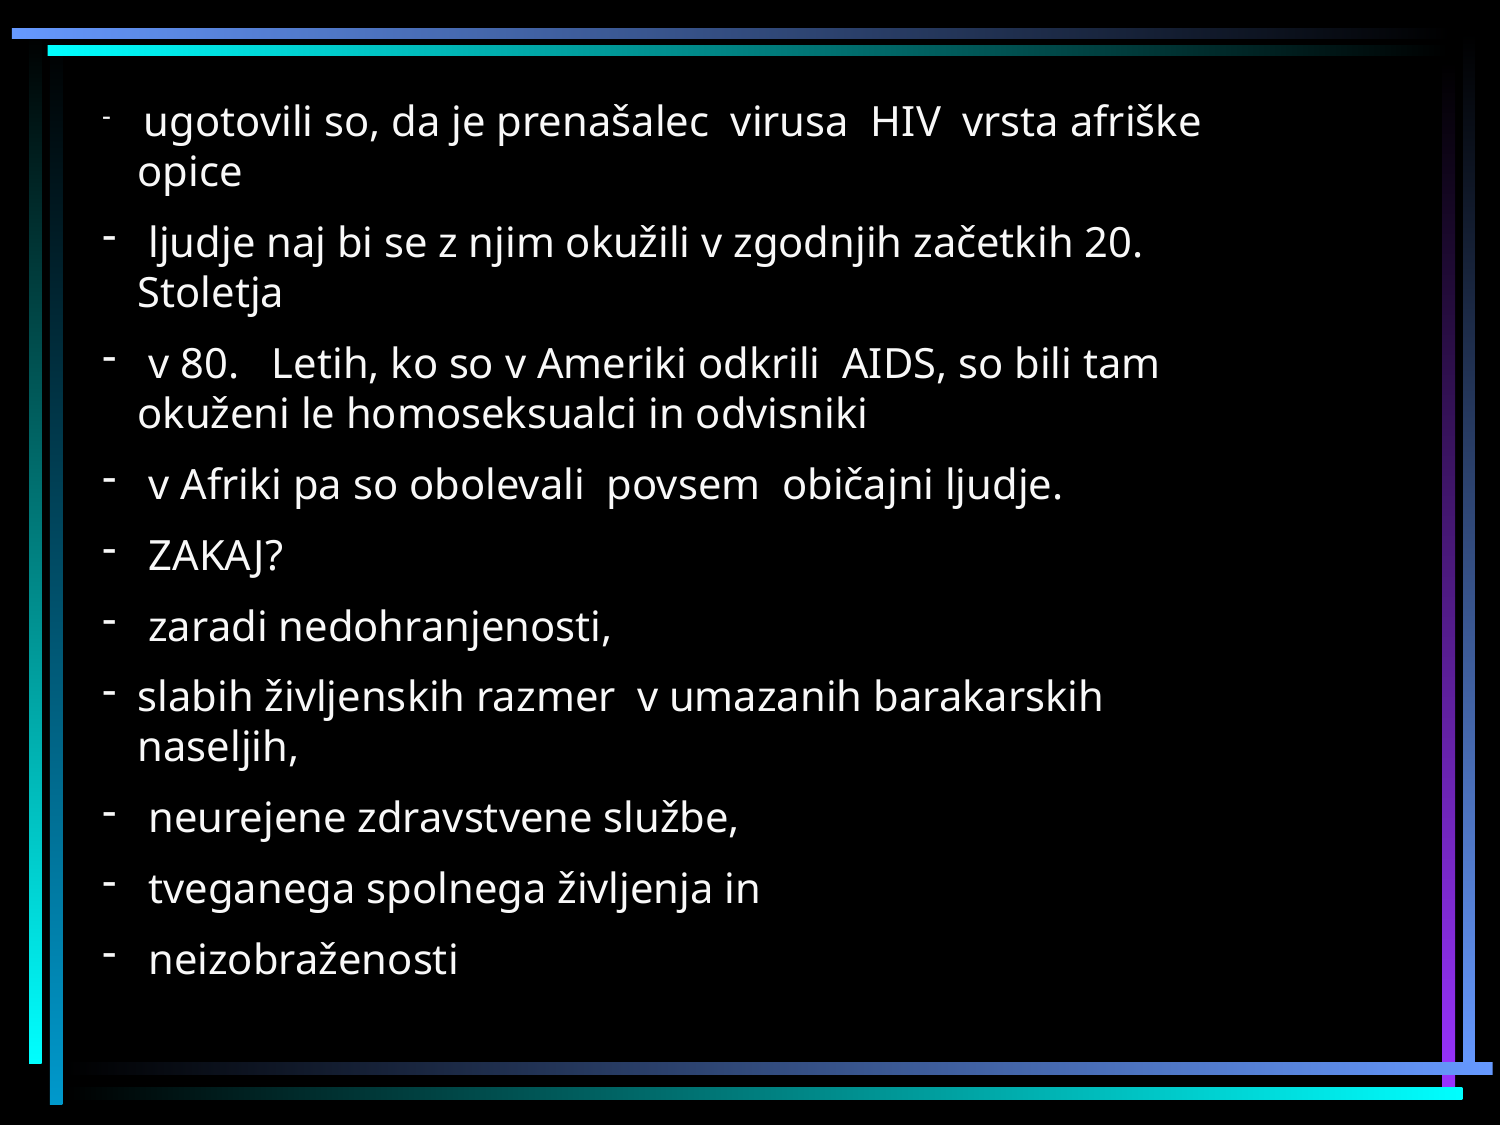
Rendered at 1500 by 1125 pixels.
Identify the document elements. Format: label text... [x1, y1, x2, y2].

text_box ugotovili so, da je prenašalec virusa HIV vrsta afriške opice ljudje naj bi se z njim okužili v zgodnjih začetkih 20. Stoletja v 80. Letih, ko so v Ameriki odkrili AIDS, so bili tam okuženi le homoseksualci in odvisniki v Afriki pa so obolevali povsem običajni ljudje. ZAKAJ? zaradi nedohranjenosti, slabih življenskih razmer v umazanih barakarskih naseljih, neurejene zdravstvene službe, tveganega spolnega življenja in neizobraženosti [87, 87, 1263, 991]
